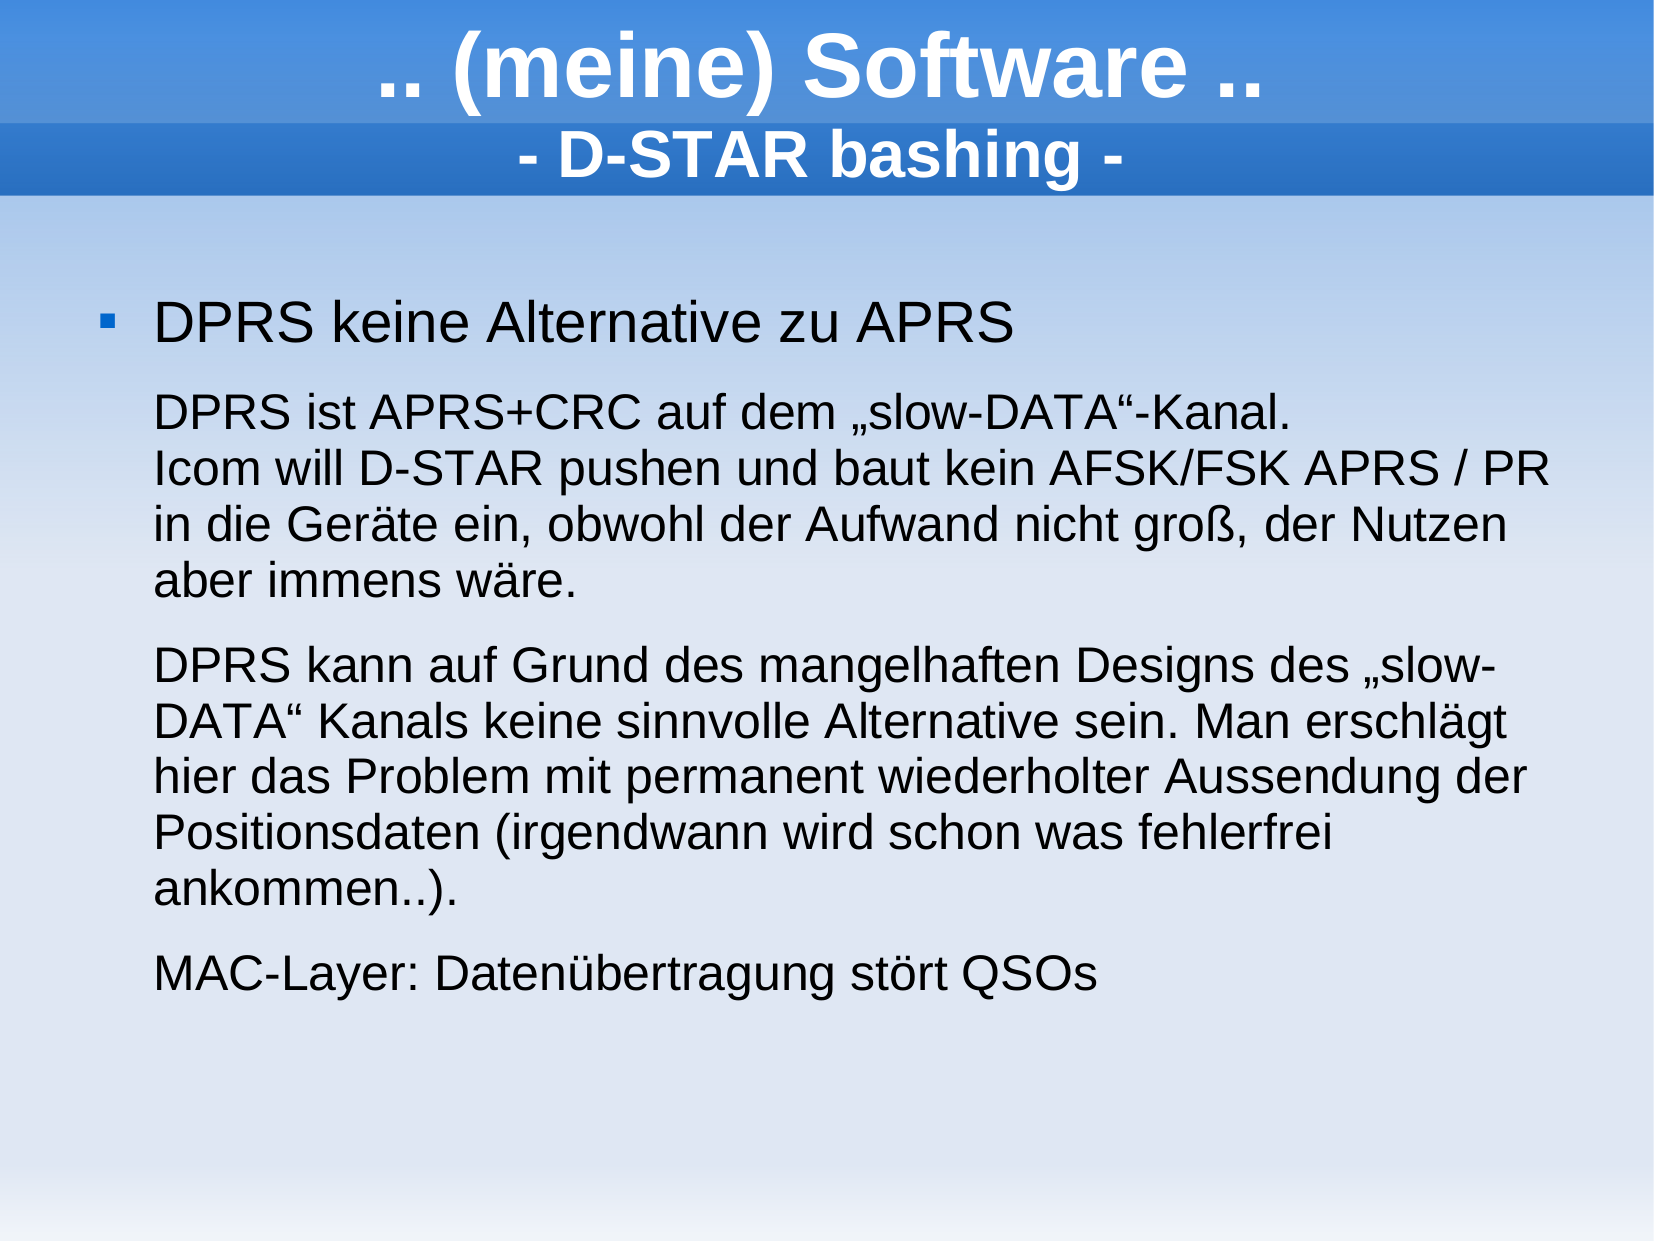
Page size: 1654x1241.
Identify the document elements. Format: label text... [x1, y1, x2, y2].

list DPRS keine Alternative zu APRS DPRS ist APRS+CRC auf dem „slow-DATA“-Kanal. Icom will D-STAR pushen und baut kein AFSK/FSK APRS / PR in die Geräte ein, obwohl der Aufwand nicht groß, der Nutzen aber immens wäre. DPRS kann auf Grund des mangelhaften Designs des „slow-DATA“ Kanals keine sinnvolle Alternative sein. Man erschlägt hier das Problem mit permanent wiederholter Aussendung der Positionsdaten (irgendwann wird schon was fehlerfrei ankommen..). MAC-Layer: Datenübertragung stört QSOs [82, 290, 1571, 1094]
title .. (meine) Software .. - D-STAR bashing - [76, 7, 1565, 200]
picture [0, 0, 1654, 1241]
